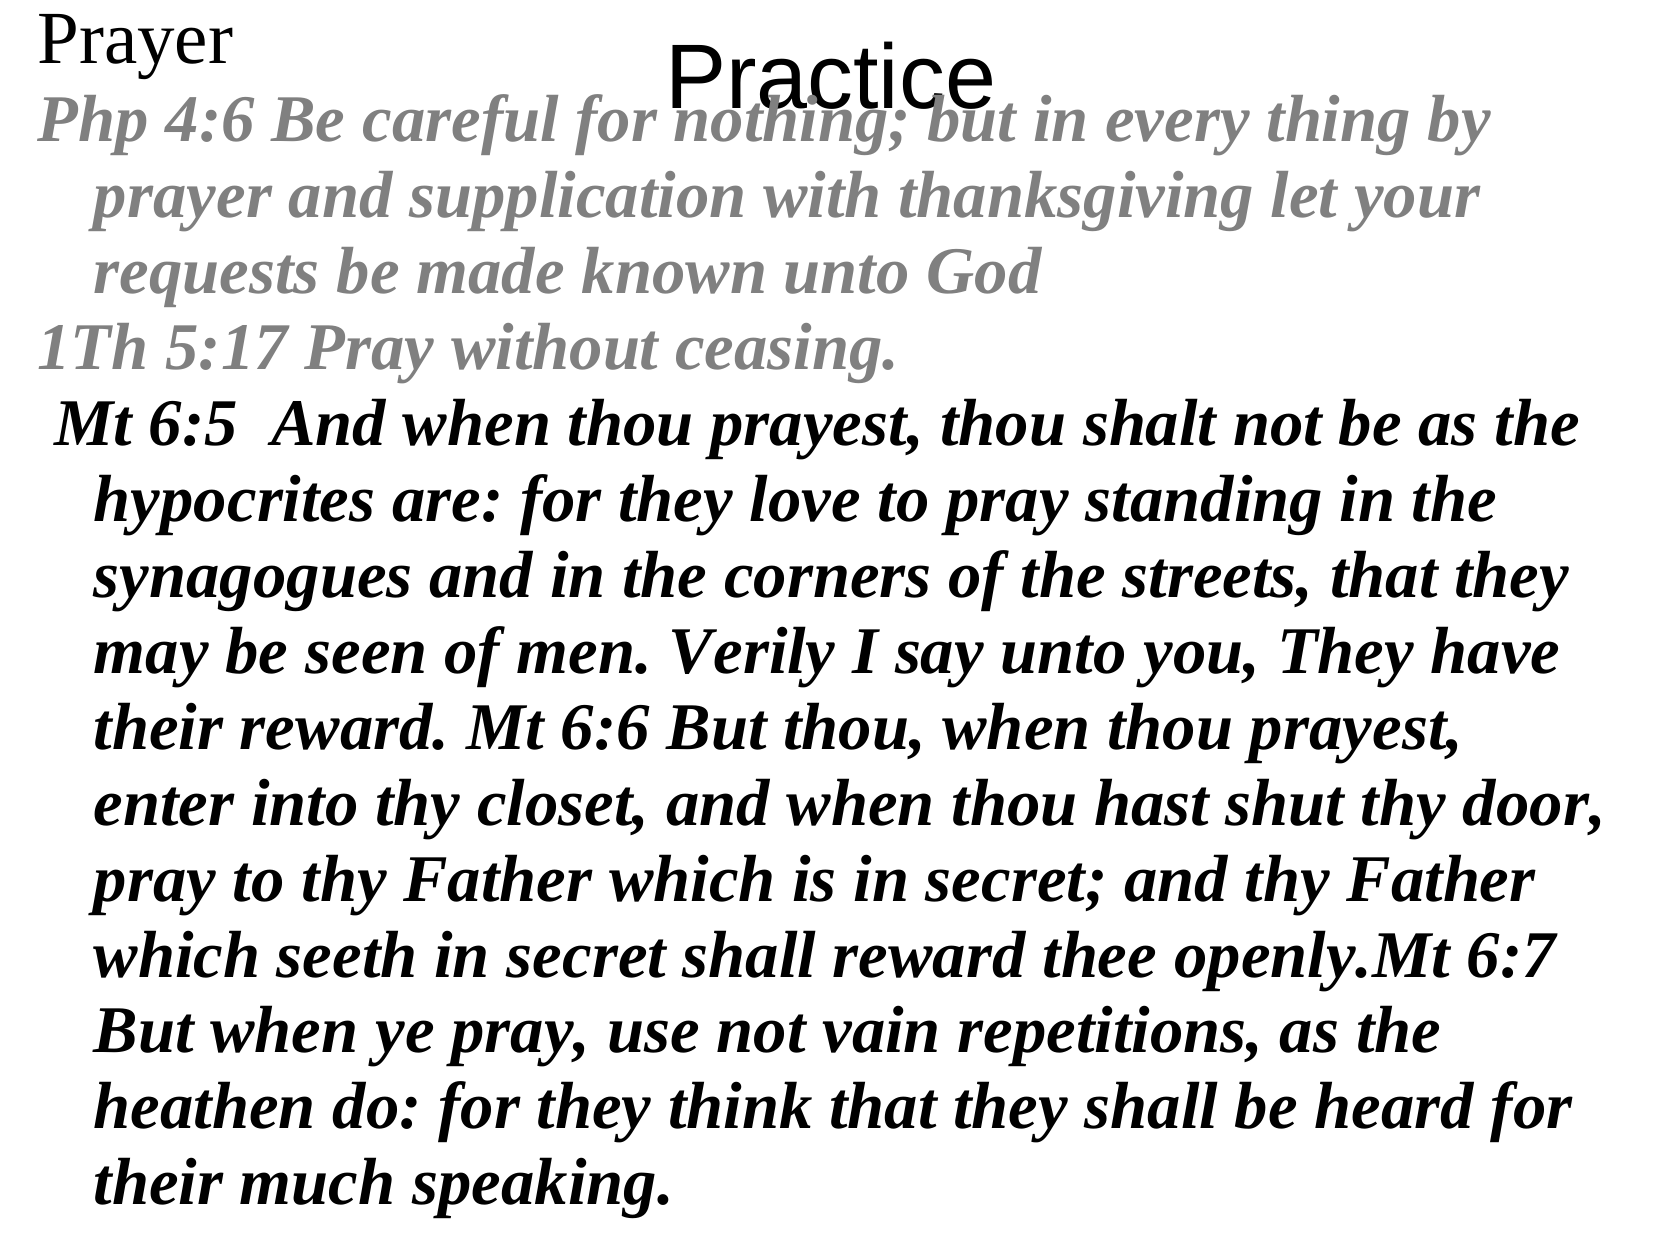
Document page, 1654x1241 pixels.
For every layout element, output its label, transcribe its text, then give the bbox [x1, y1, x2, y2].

subtitle Prayer Php 4:6 Be careful for nothing; but in every thing by prayer and supplication with thanksgiving let your requests be made known unto God 1Th 5:17 Pray without ceasing. Mt 6:5 And when thou prayest, thou shalt not be as the hypocrites are: for they love to pray standing in the synagogues and in the corners of the streets, that they may be seen of men. Verily I say unto you, They have their reward. Mt 6:6 But thou, when thou prayest, enter into thy closet, and when thou hast shut thy door, pray to thy Father which is in secret; and thy Father which seeth in secret shall reward thee openly.Mt 6:7 But when ye pray, use not vain repetitions, as the heathen do: for they think that they shall be heard for their much speaking. [37, 0, 1613, 1221]
